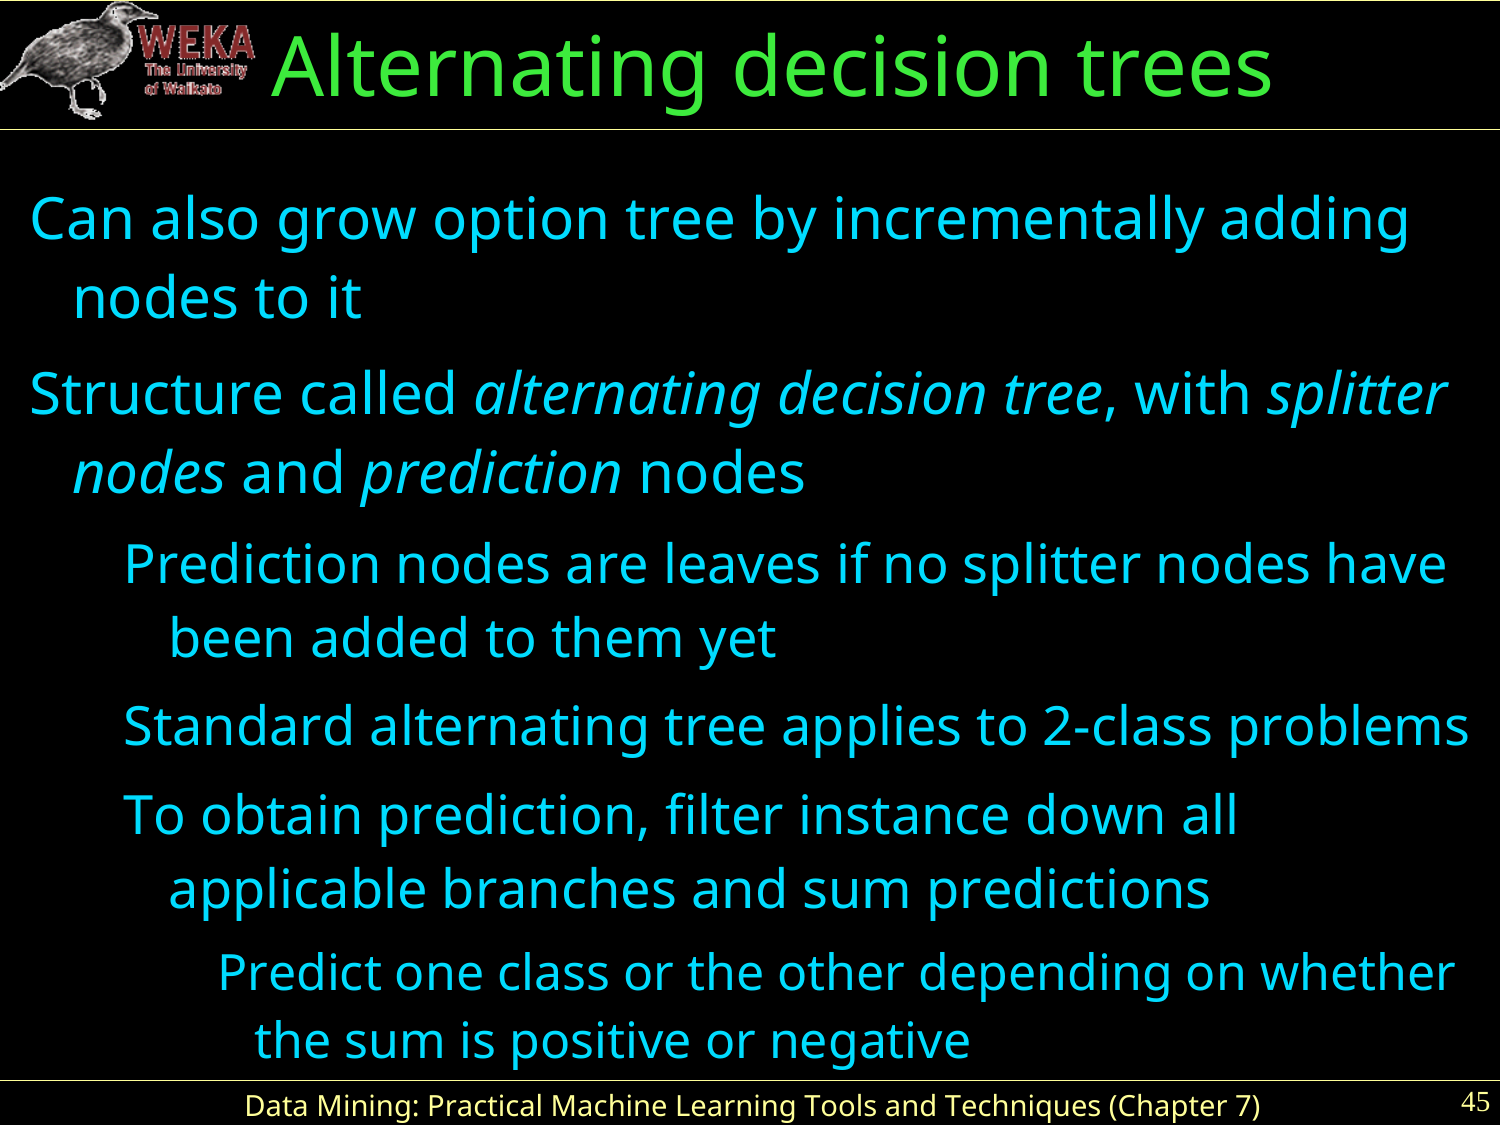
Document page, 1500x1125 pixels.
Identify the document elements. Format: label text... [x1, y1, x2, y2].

title Alternating decision trees [295, 0, 1486, 159]
list Can also grow option tree by incrementally adding nodes to it Structure called alternating decision tree, with splitter nodes and prediction nodes Prediction nodes are leaves if no splitter nodes have been added to them yet Standard alternating tree applies to 2-class problems To obtain prediction, filter instance down all applicable branches and sum predictions Predict one class or the other depending on whether the sum is positive or negative [29, 177, 1477, 1093]
picture [0, 1, 266, 129]
